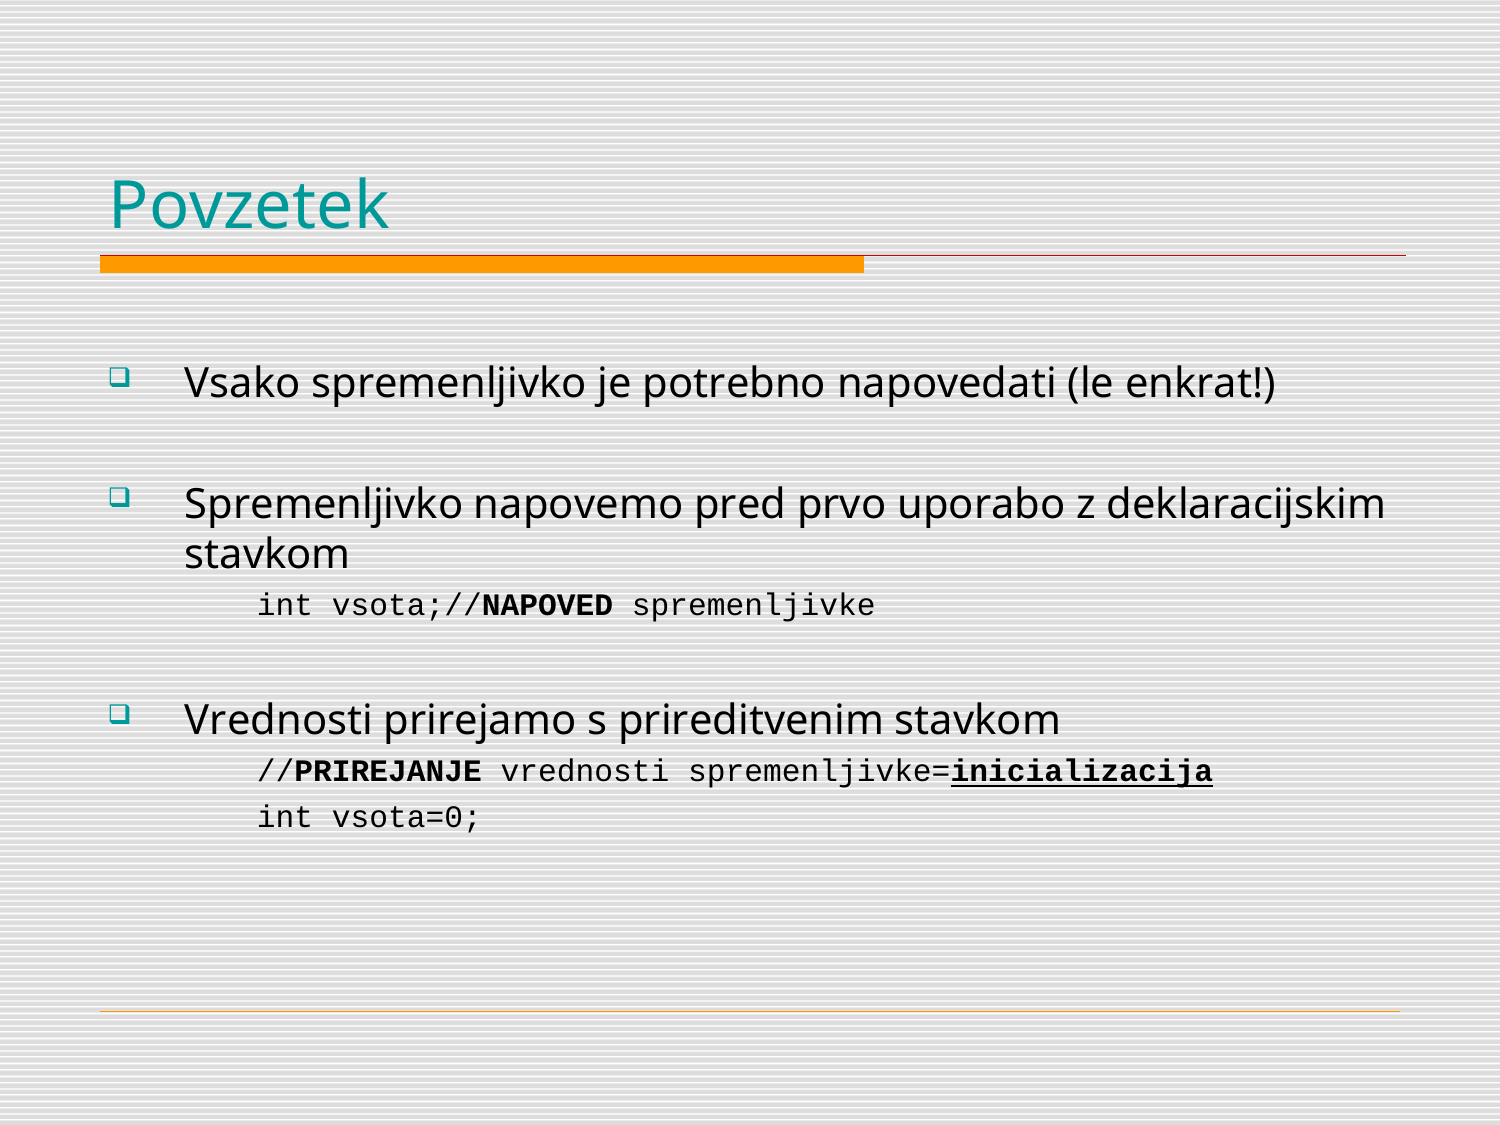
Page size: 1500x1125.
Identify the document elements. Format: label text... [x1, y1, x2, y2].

title Povzetek [94, 49, 1407, 250]
picture [0, 0, 1500, 1125]
list Vsako spremenljivko je potrebno napovedati (le enkrat!) Spremenljivko napovemo pred prvo uporabo z deklaracijskim stavkom int vsota;//NAPOVED spremenljivke Vrednosti prirejamo s prireditvenim stavkom //PRIREJANJE vrednosti spremenljivke=inicializacija int vsota=0; [92, 287, 1406, 988]
